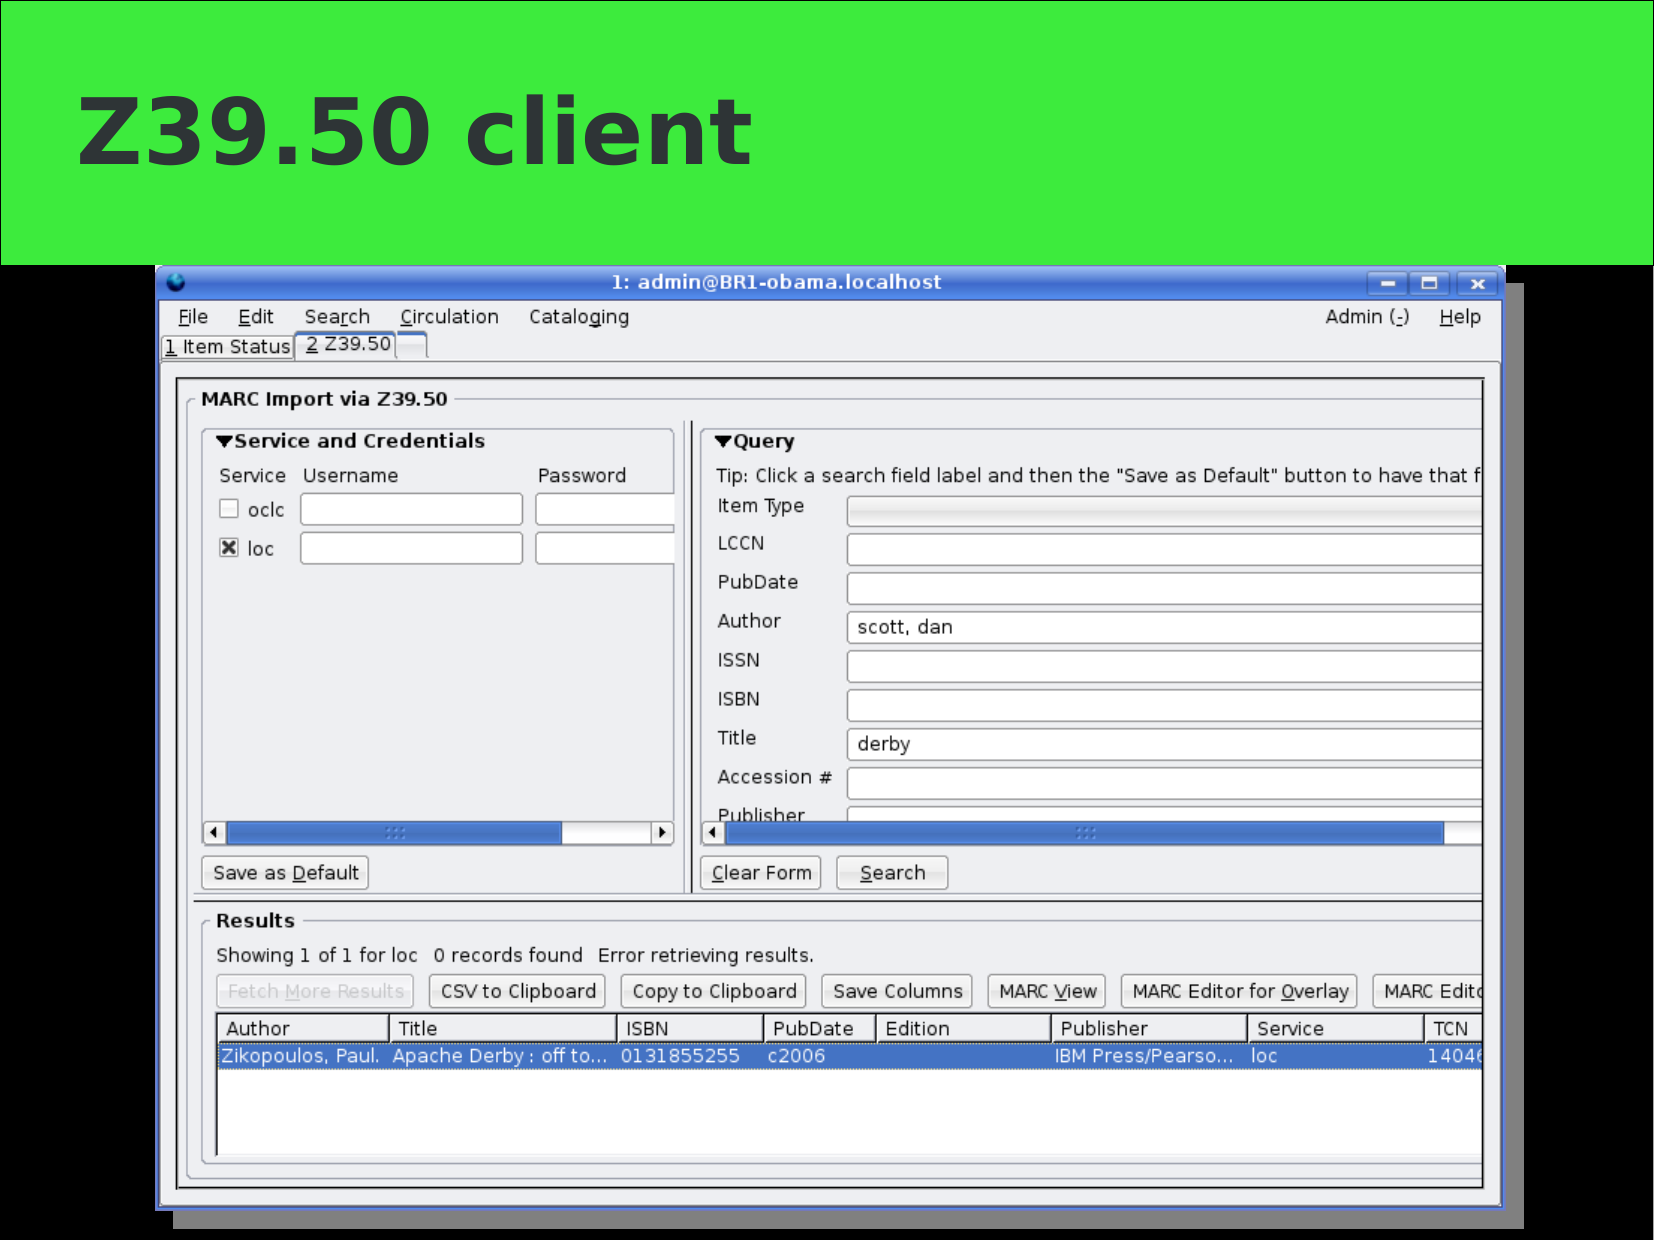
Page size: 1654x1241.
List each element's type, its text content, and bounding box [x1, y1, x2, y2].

picture [155, 265, 1506, 1211]
title Z39.50 client [76, 29, 1565, 237]
